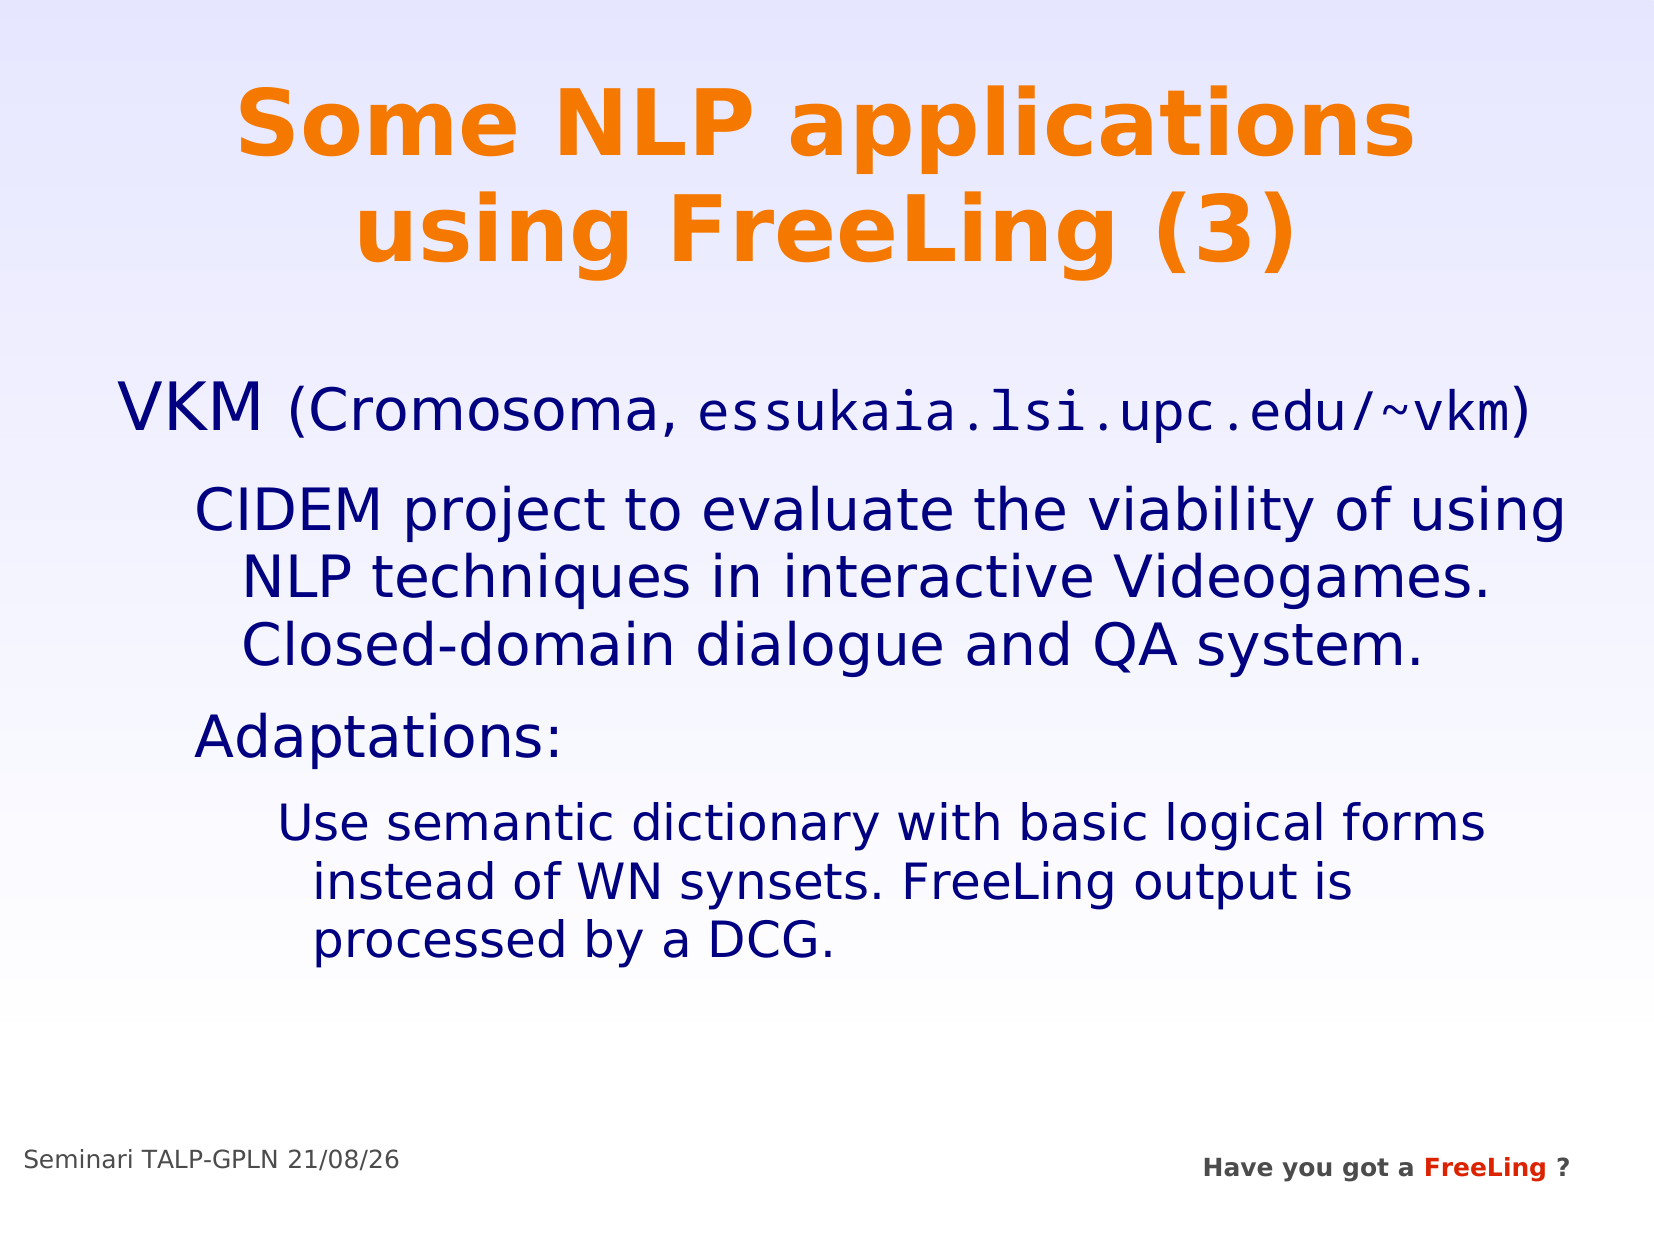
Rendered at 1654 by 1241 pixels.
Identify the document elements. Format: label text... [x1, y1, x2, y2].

title Some NLP applications using FreeLing (3) [82, 69, 1571, 284]
list VKM (Cromosoma, essukaia.lsi.upc.edu/~vkm) CIDEM project to evaluate the viability of using NLP techniques in interactive Videogames. Closed-domain dialogue and QA system. Adaptations: Use semantic dictionary with basic logical forms instead of WN synsets. FreeLing output is processed by a DCG. [100, 368, 1604, 1092]
